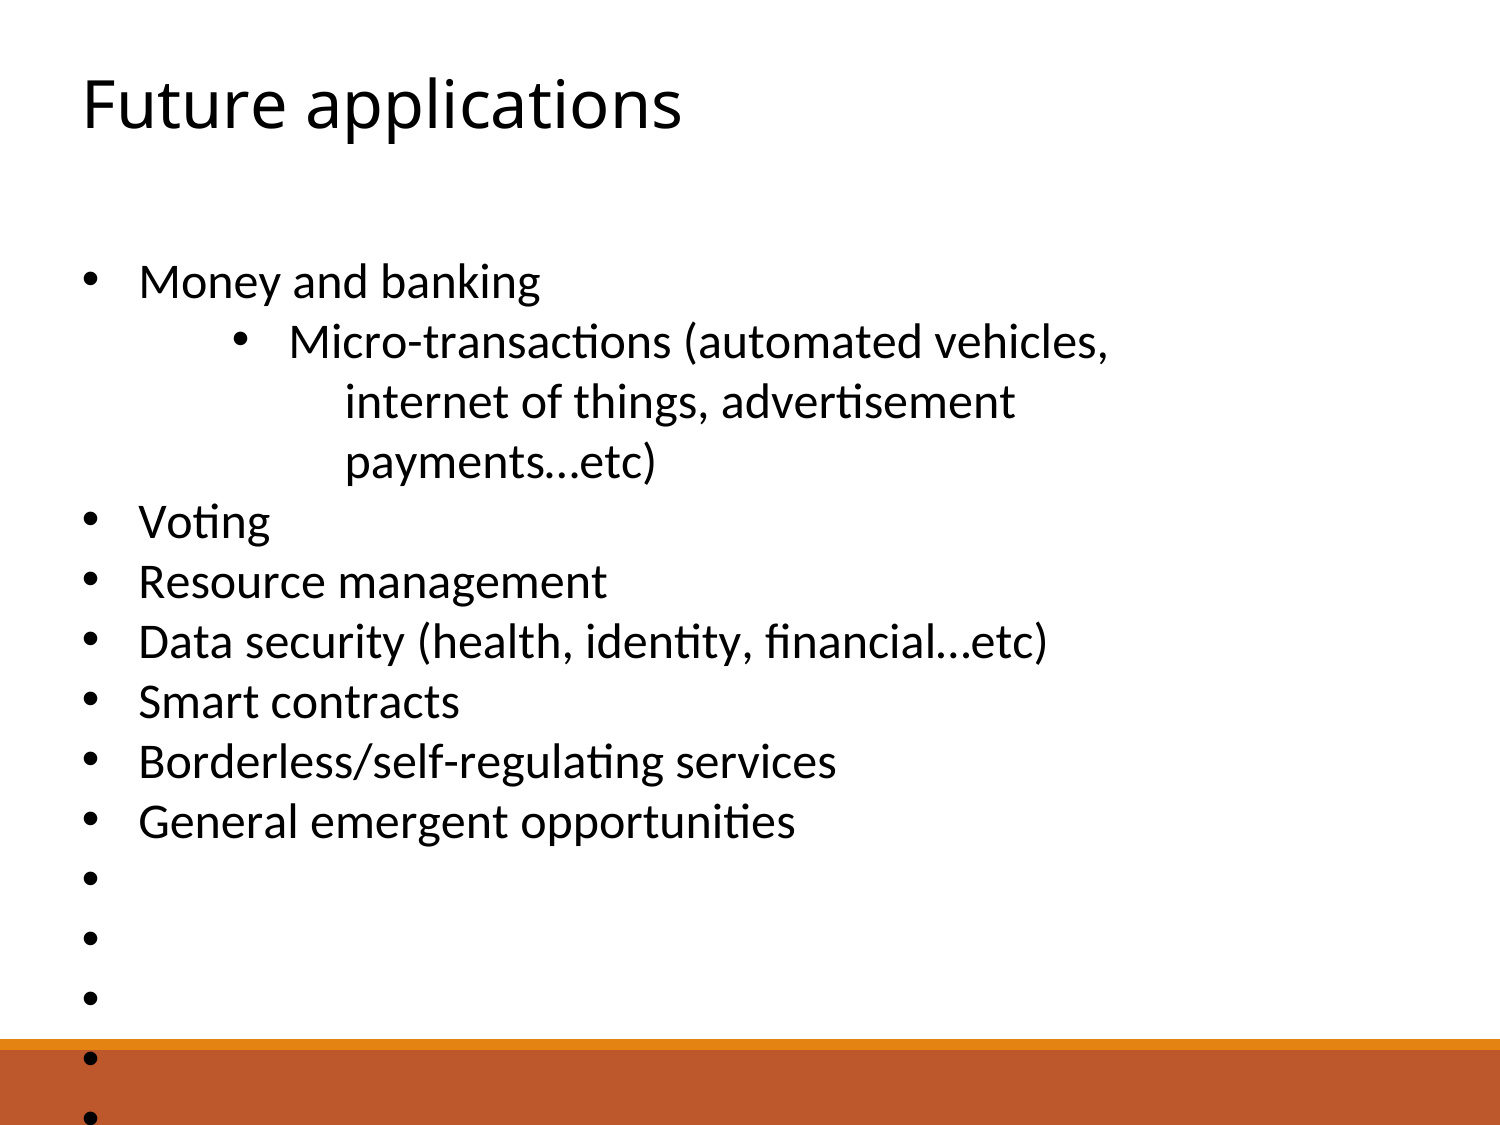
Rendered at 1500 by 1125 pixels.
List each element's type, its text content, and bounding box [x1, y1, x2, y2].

text_box Money and banking Micro-transactions (automated vehicles, internet of things, advertisement payments…etc) Voting Resource management Data security (health, identity, financial…etc) Smart contracts Borderless/self-regulating services General emergent opportunities [66, 240, 1136, 1125]
text_box Future applications [66, 53, 1295, 241]
